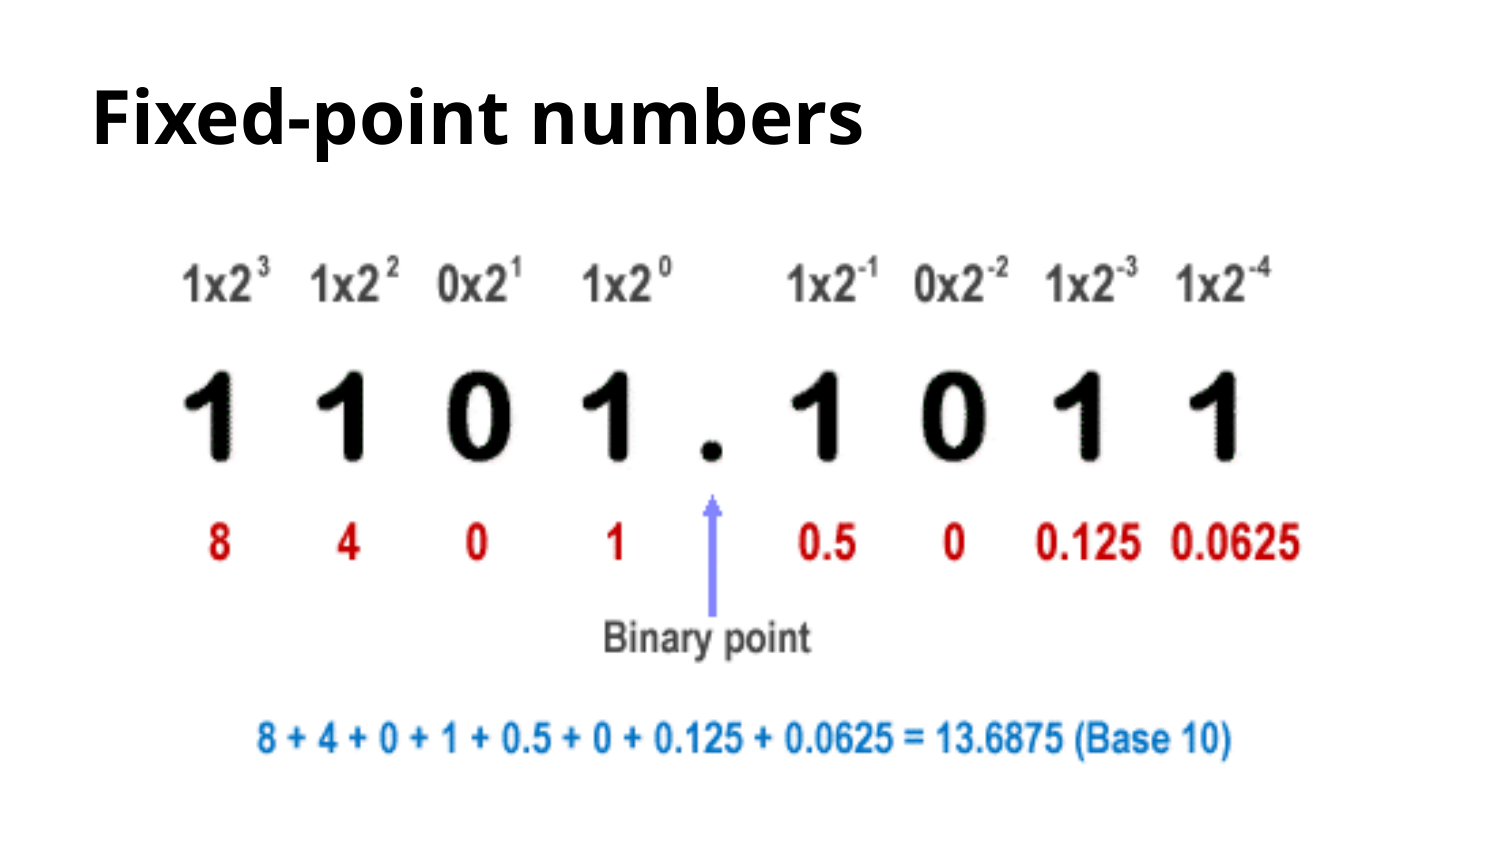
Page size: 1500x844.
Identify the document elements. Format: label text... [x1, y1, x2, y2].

picture [138, 210, 1335, 808]
title Fixed-point numbers [75, 33, 1425, 175]
